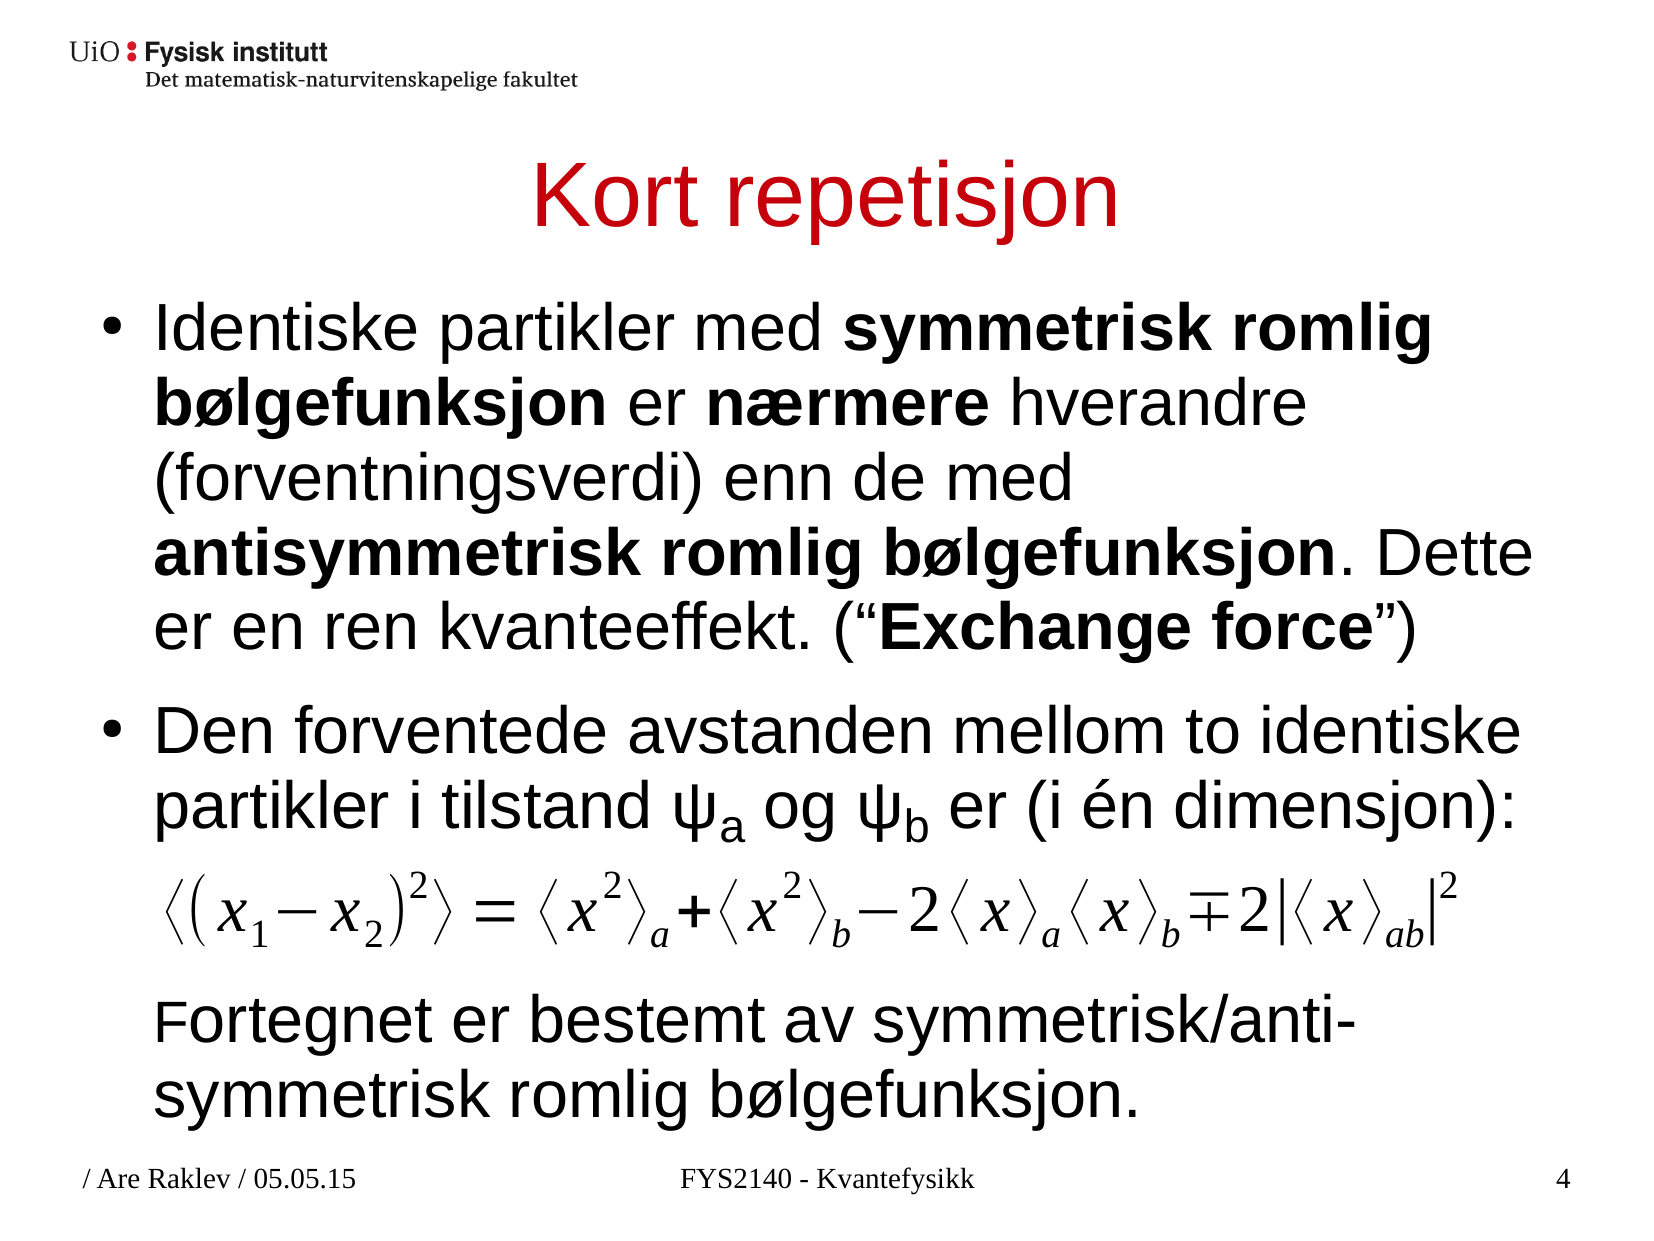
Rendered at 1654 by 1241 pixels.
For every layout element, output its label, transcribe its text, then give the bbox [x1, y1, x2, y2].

title Kort repetisjon [82, 90, 1571, 298]
picture [68, 37, 581, 93]
list Identiske partikler med symmetrisk romlig bølgefunksjon er nærmere hverandre (forventningsverdi) enn de med antisymmetrisk romlig bølgefunksjon. Dette er en ren kvanteeffekt. (“Exchange force”) Den forventede avstanden mellom to identiske partikler i tilstand ψa og ψb er (i én dimensjon): Fortegnet er bestemt av symmetrisk/anti-symmetrisk romlig bølgefunksjon. [82, 290, 1538, 1130]
chart [156, 862, 1465, 957]
